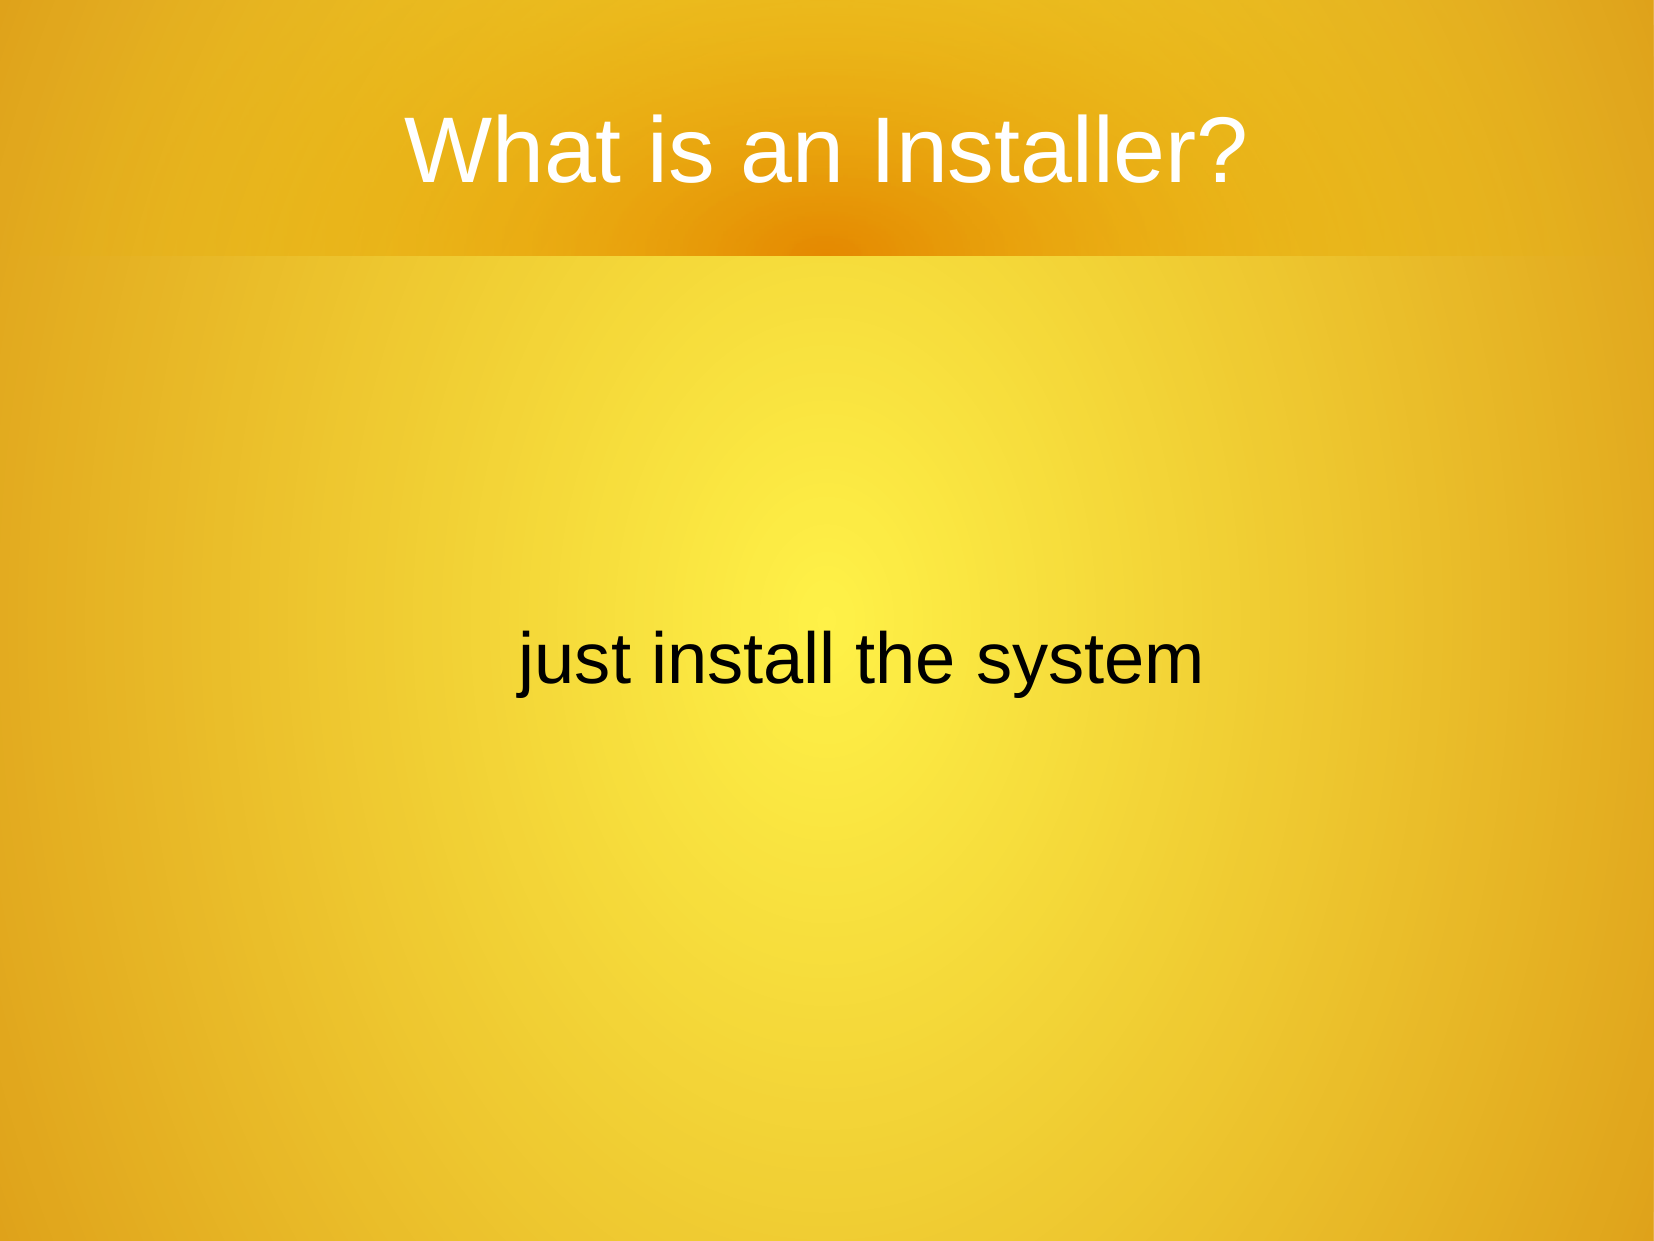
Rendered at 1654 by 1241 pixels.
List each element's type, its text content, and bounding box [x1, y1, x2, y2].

title What is an Installer? [82, 47, 1571, 252]
list just install the system [82, 299, 1571, 1019]
